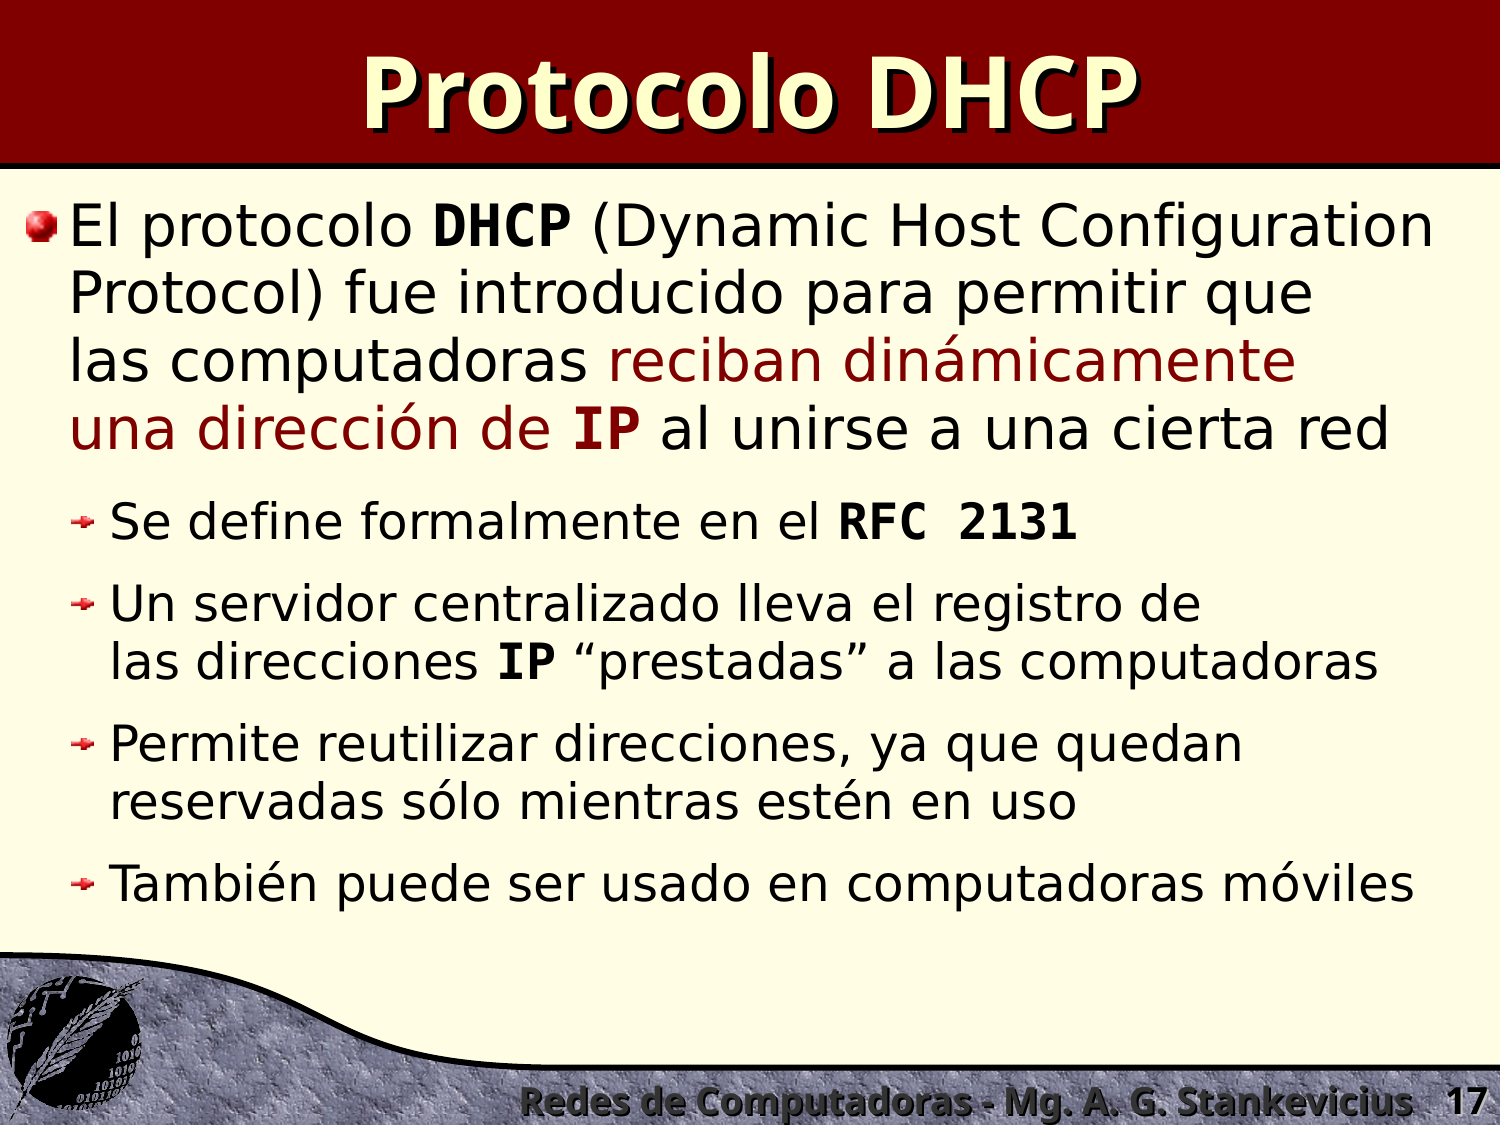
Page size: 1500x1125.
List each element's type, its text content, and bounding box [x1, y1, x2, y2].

picture [1047, 1100, 1054, 1110]
list El protocolo DHCP (Dynamic Host Configuration Protocol) fue introducido para permitir que las computadoras reciban dinámicamente una dirección de IP al unirse a una cierta red Se define formalmente en el RFC 2131 Un servidor centralizado lleva el registro de las direcciones IP “prestadas” a las computadoras Permite reutilizar direcciones, ya que quedan reservadas sólo mientras estén en uso También puede ser usado en computadoras móviles [11, 192, 1486, 921]
picture [790, 1100, 795, 1110]
picture [0, 959, 1500, 1125]
title Protocolo DHCP [15, 5, 1485, 160]
